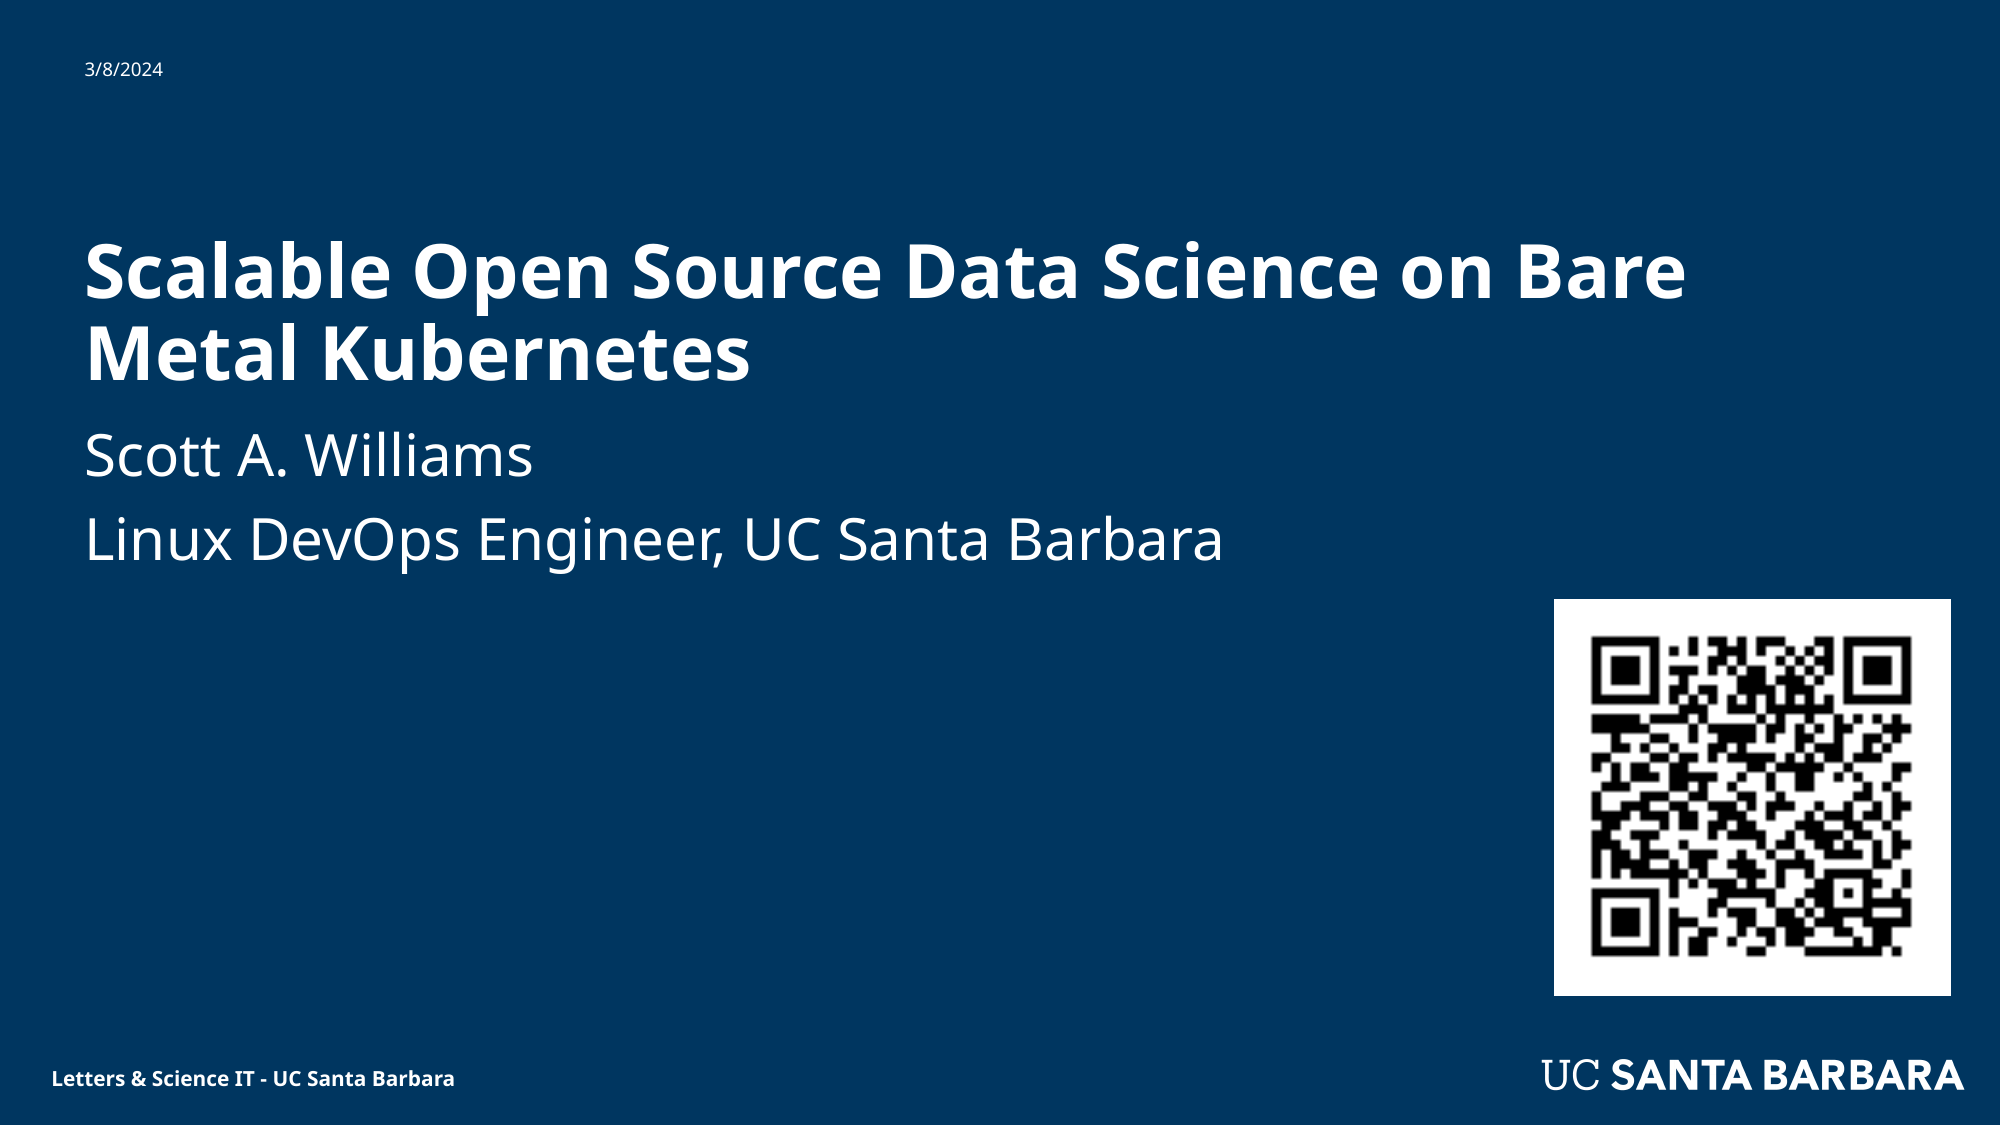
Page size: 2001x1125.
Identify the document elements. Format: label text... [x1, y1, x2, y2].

list Letters & Science IT - UC Santa Barbara [36, 1058, 1000, 1102]
title Scalable Open Source Data Science on Bare Metal Kubernetes [69, 252, 1919, 404]
picture [1554, 599, 1951, 996]
list 3/8/2024 [69, 52, 246, 98]
picture [1541, 1058, 1965, 1091]
subtitle Scott A. Williams Linux DevOps Engineer, UC Santa Barbara [69, 418, 1919, 566]
